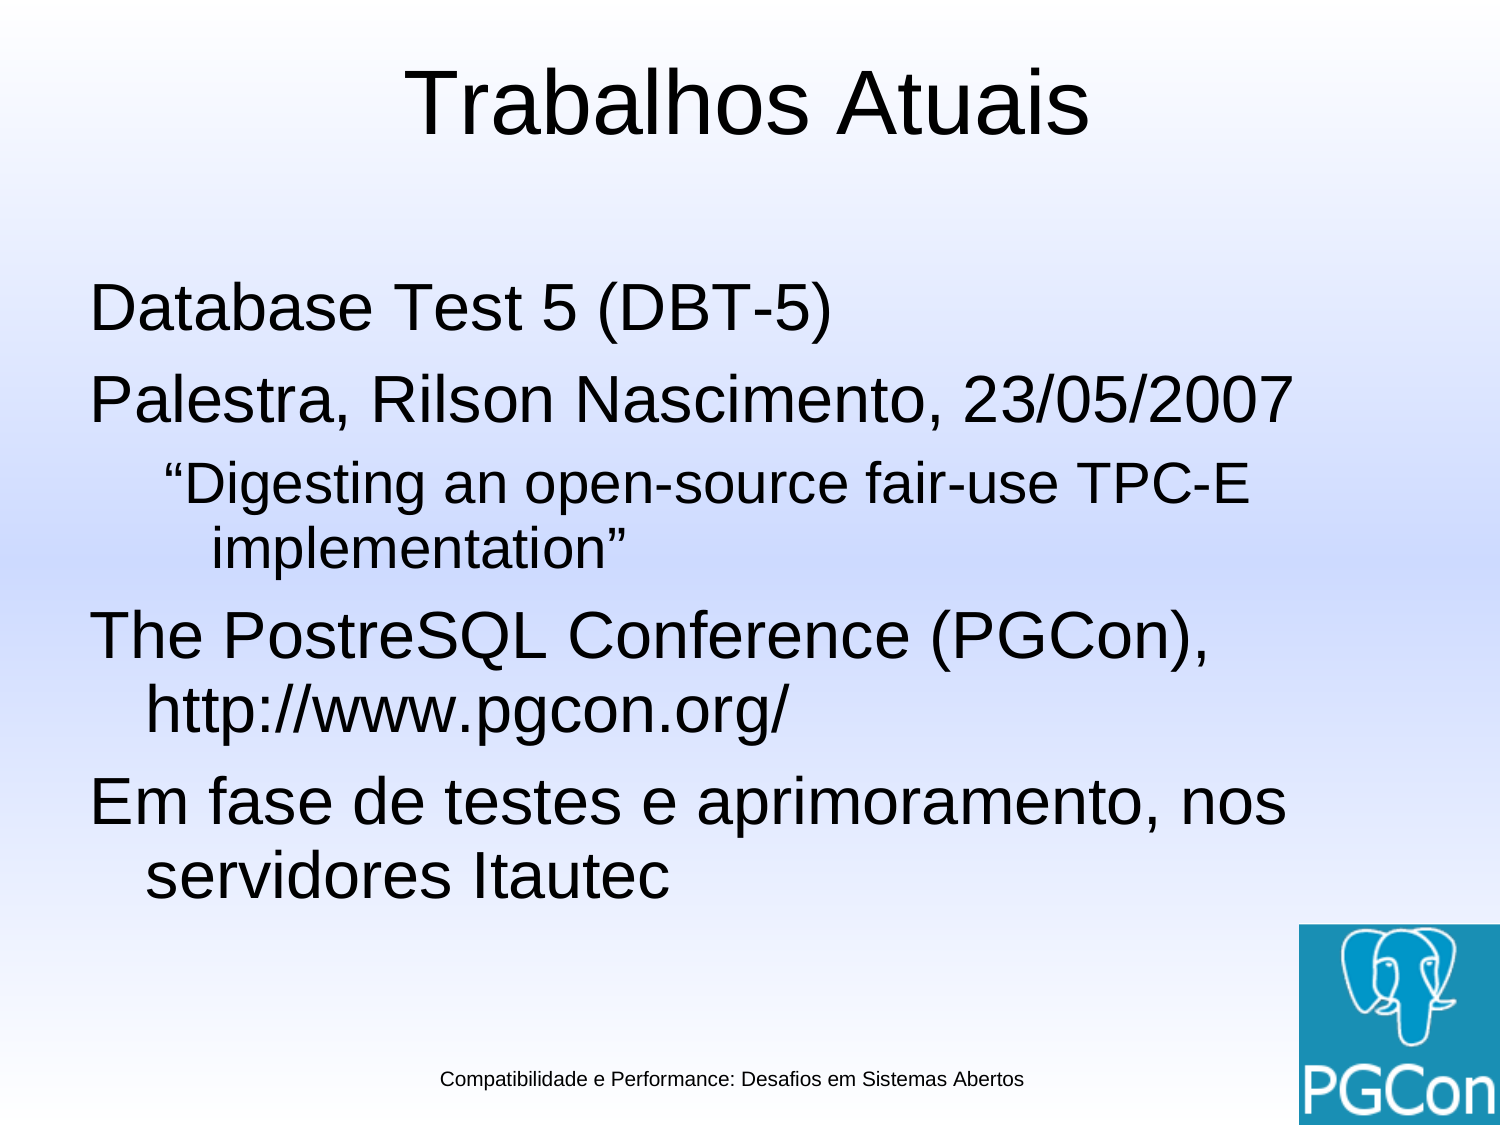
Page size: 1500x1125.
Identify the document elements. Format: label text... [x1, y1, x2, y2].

picture [1299, 923, 1500, 1125]
list Database Test 5 (DBT-5) Palestra, Rilson Nascimento, 23/05/2007 “Digesting an open-source fair-use TPC-E implementation” The PostreSQL Conference (PGCon), http://www.pgcon.org/ Em fase de testes e aprimoramento, nos servidores Itautec [75, 262, 1426, 1006]
title Trabalhos Atuais [15, 8, 1482, 197]
